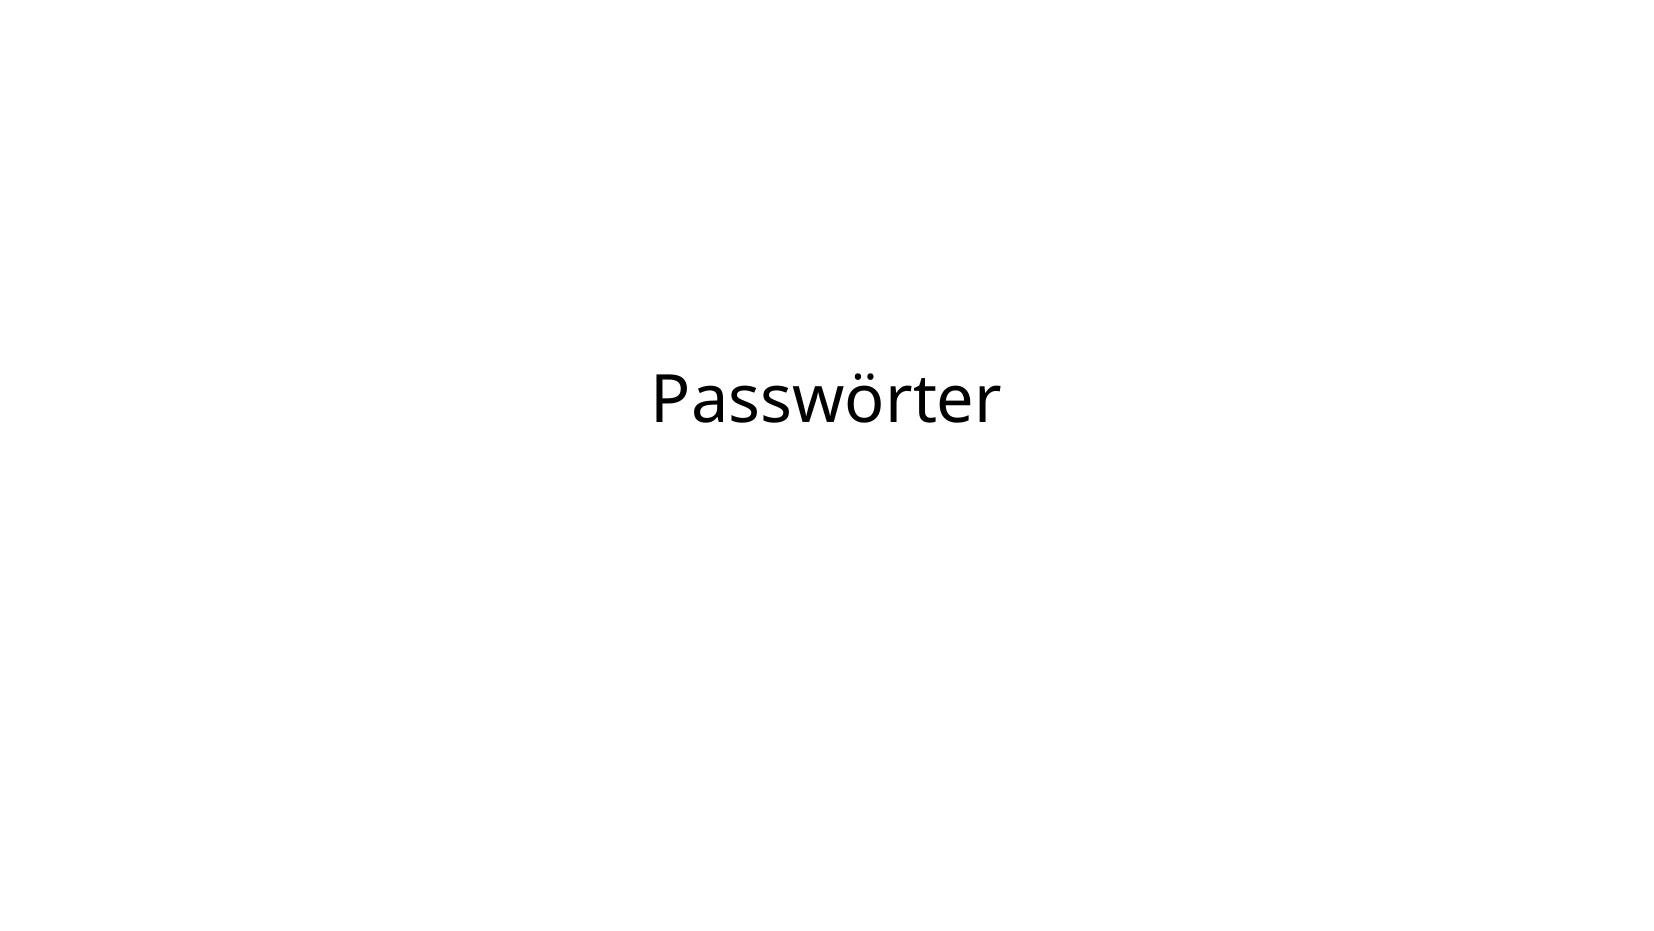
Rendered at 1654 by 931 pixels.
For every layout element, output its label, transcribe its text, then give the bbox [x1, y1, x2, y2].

subtitle Passwörter [82, 37, 1571, 757]
